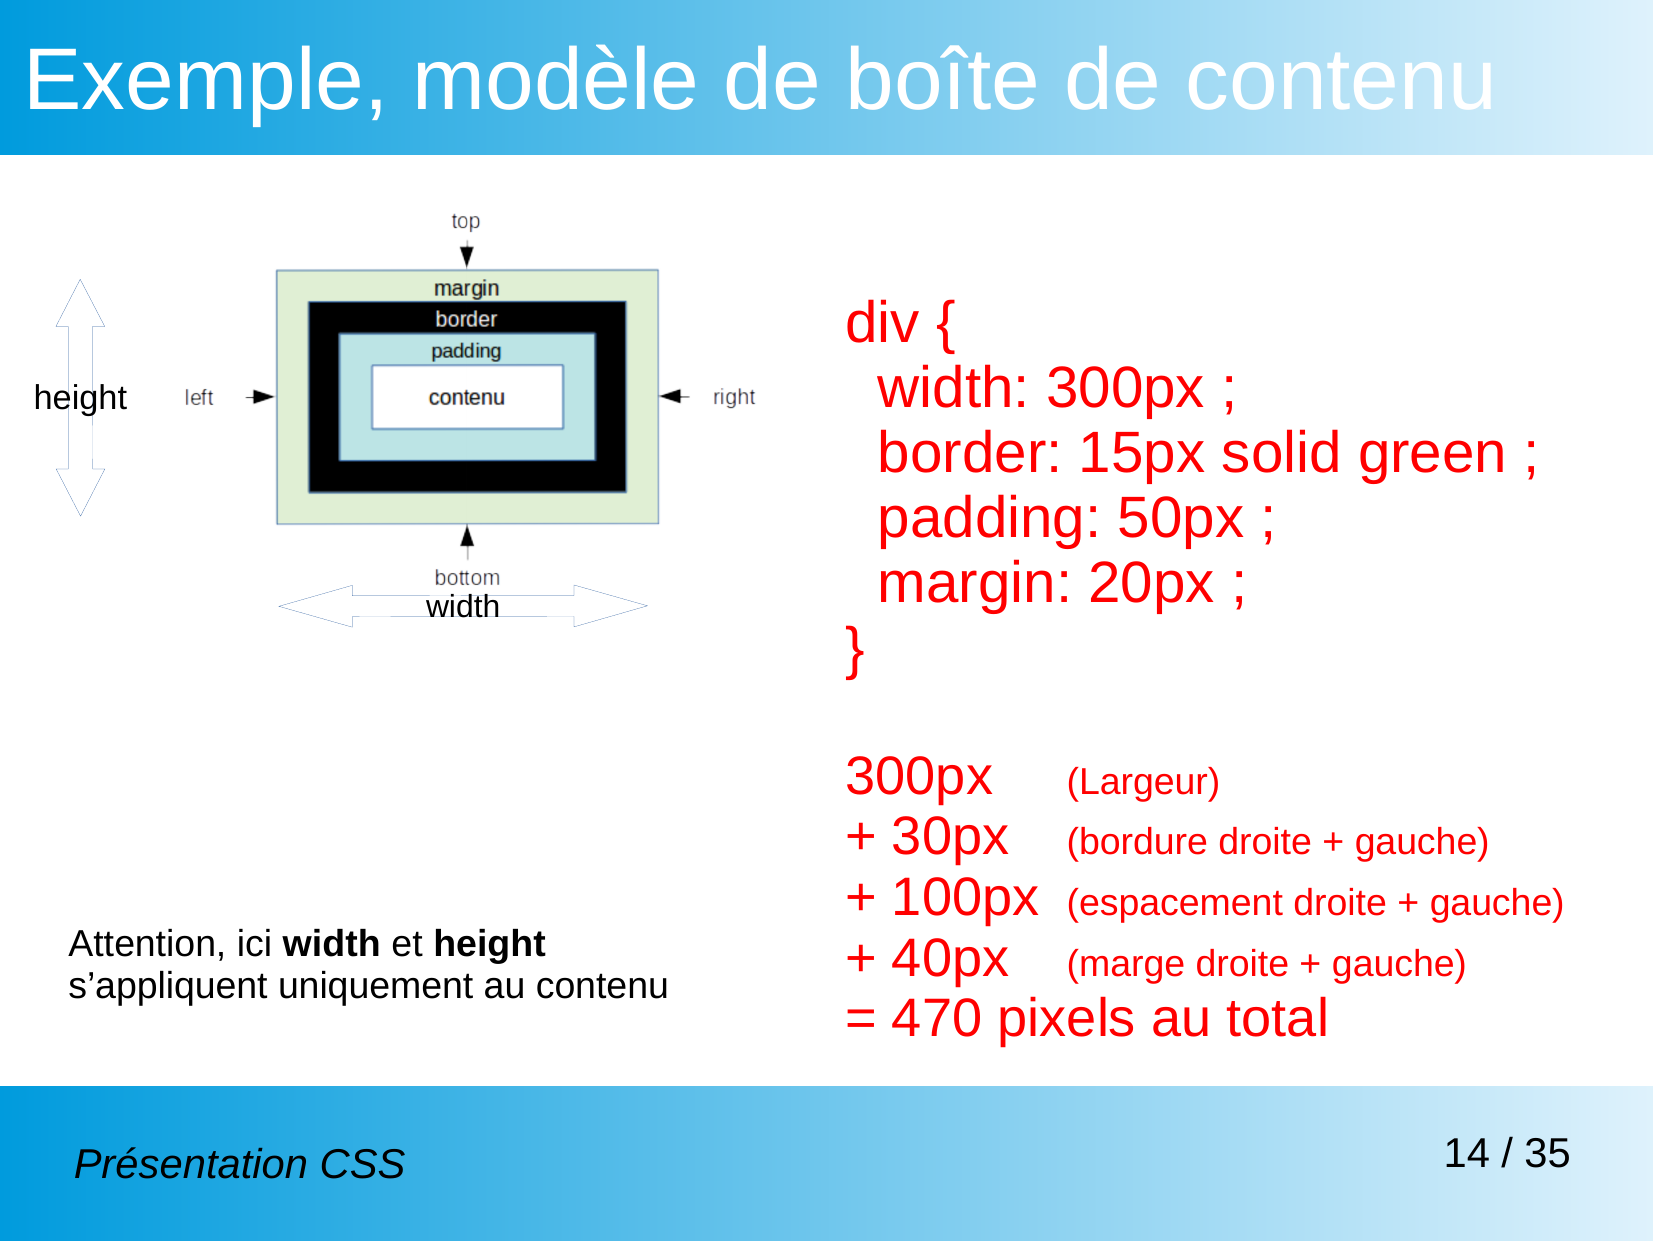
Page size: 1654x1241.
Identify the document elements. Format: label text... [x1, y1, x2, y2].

picture [32, 202, 780, 628]
title Exemple, modèle de boîte de contenu [23, 25, 1512, 130]
text_box Attention, ici width et height s’appliquent uniquement au contenu [53, 915, 771, 1056]
list div { width: 300px ; border: 15px solid green ; padding: 50px ; margin: 20px ; } 300px (Largeur) + 30px (bordure droite + gauche) + 100px (espacement droite + gauche) + 40px (marge droite + gauche) = 470 pixels au total [845, 290, 1572, 1010]
